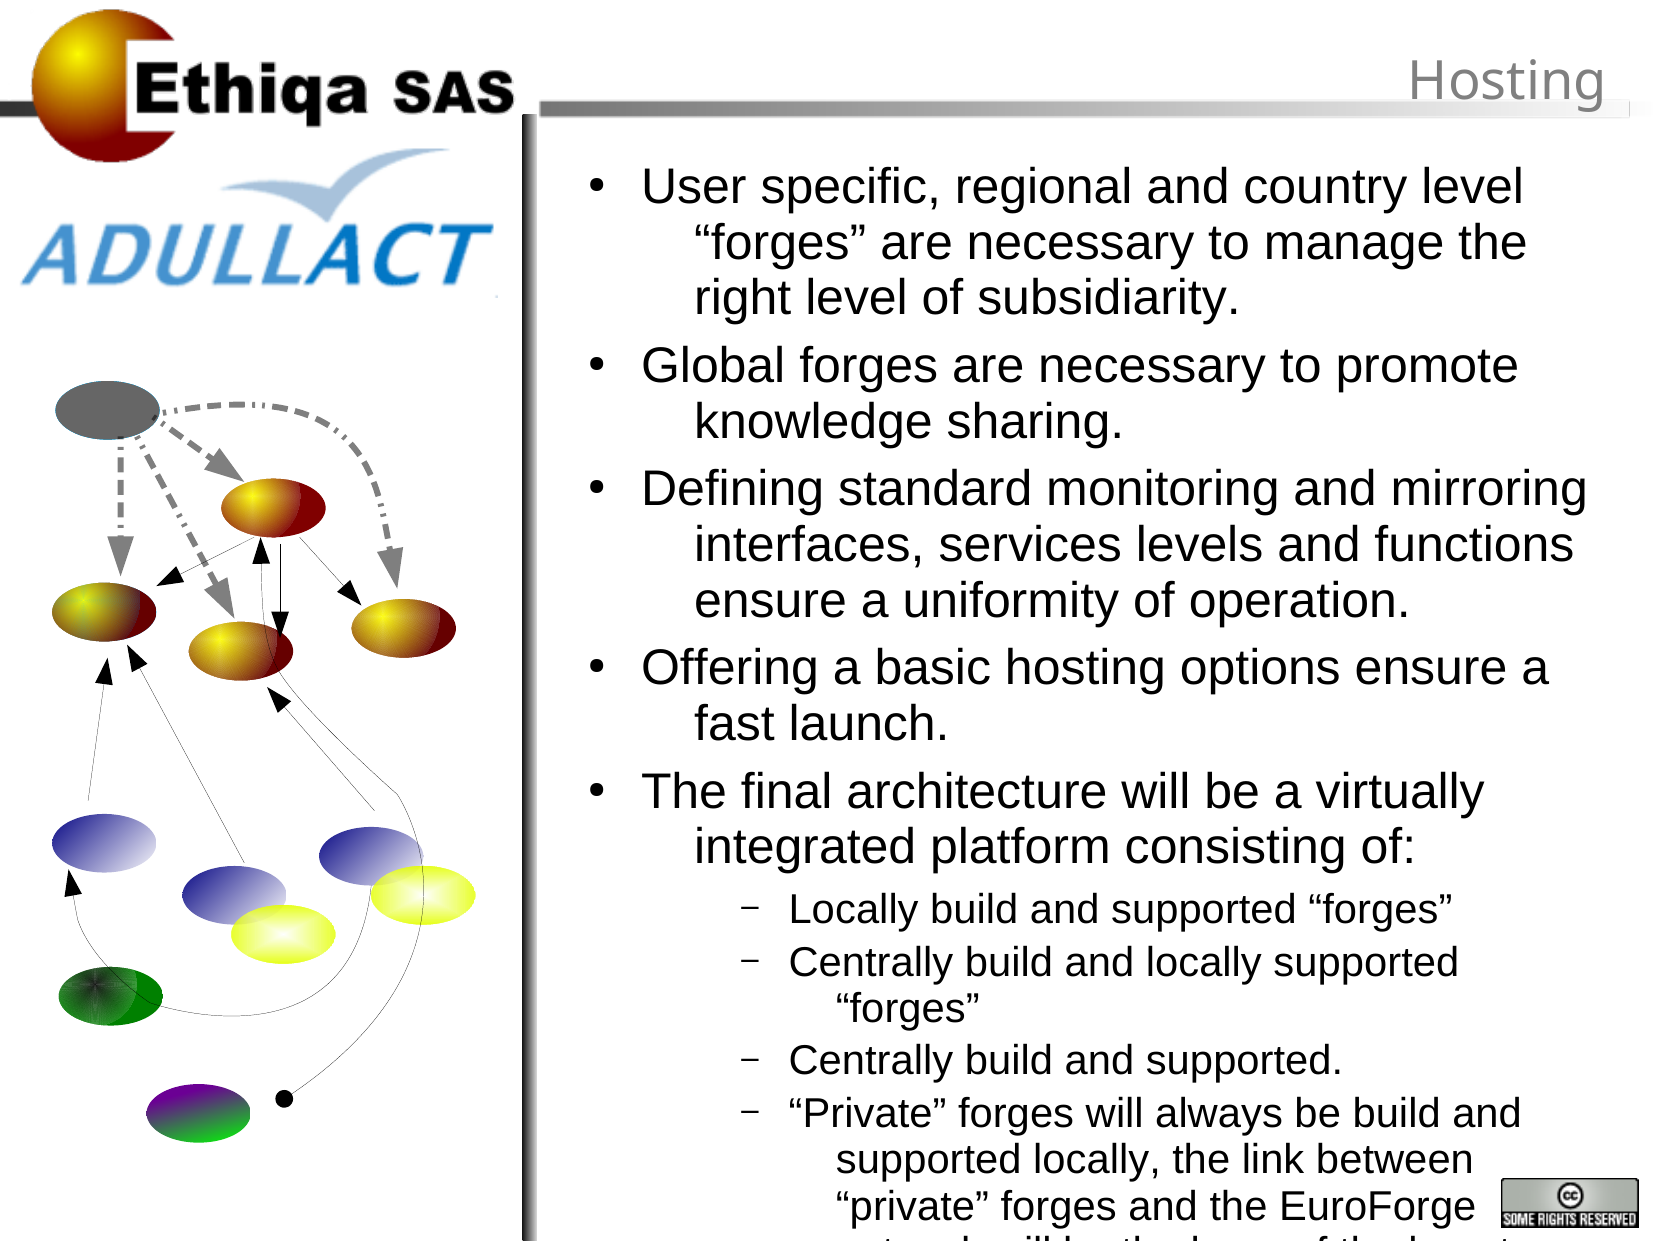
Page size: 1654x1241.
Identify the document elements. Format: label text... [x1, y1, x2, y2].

text_box [221, 478, 326, 538]
picture [1593, 1178, 1639, 1228]
text_box [146, 1084, 251, 1143]
text_box [52, 582, 157, 642]
text_box [109, 966, 163, 1005]
text_box [421, 865, 476, 925]
text_box [55, 381, 160, 440]
text_box [58, 967, 160, 1026]
title Hosting [353, 20, 1608, 136]
text_box [188, 621, 278, 681]
list User specific, regional and country level “forges” are necessary to manage the right level of subsidiarity. Global forges are necessary to promote knowledge sharing. Defining standard monitoring and mirroring interfaces, services levels and functions ensure a uniformity of operation. Offering a basic hosting options ensure a fast launch. The final architecture will be a virtually integrated platform consisting of: Locally build and supported “forges” Centrally build and locally supported “forges” Centrally build and supported. “Private” forges will always be build and supported locally, the link between “private” forges and the EuroForge network will be the base of the long term business model. [552, 158, 1593, 1230]
text_box [351, 599, 456, 658]
text_box [182, 865, 336, 964]
text_box [319, 826, 423, 925]
text_box [52, 813, 157, 873]
text_box [419, 844, 424, 863]
text_box [265, 625, 294, 671]
picture [0, 5, 1654, 298]
